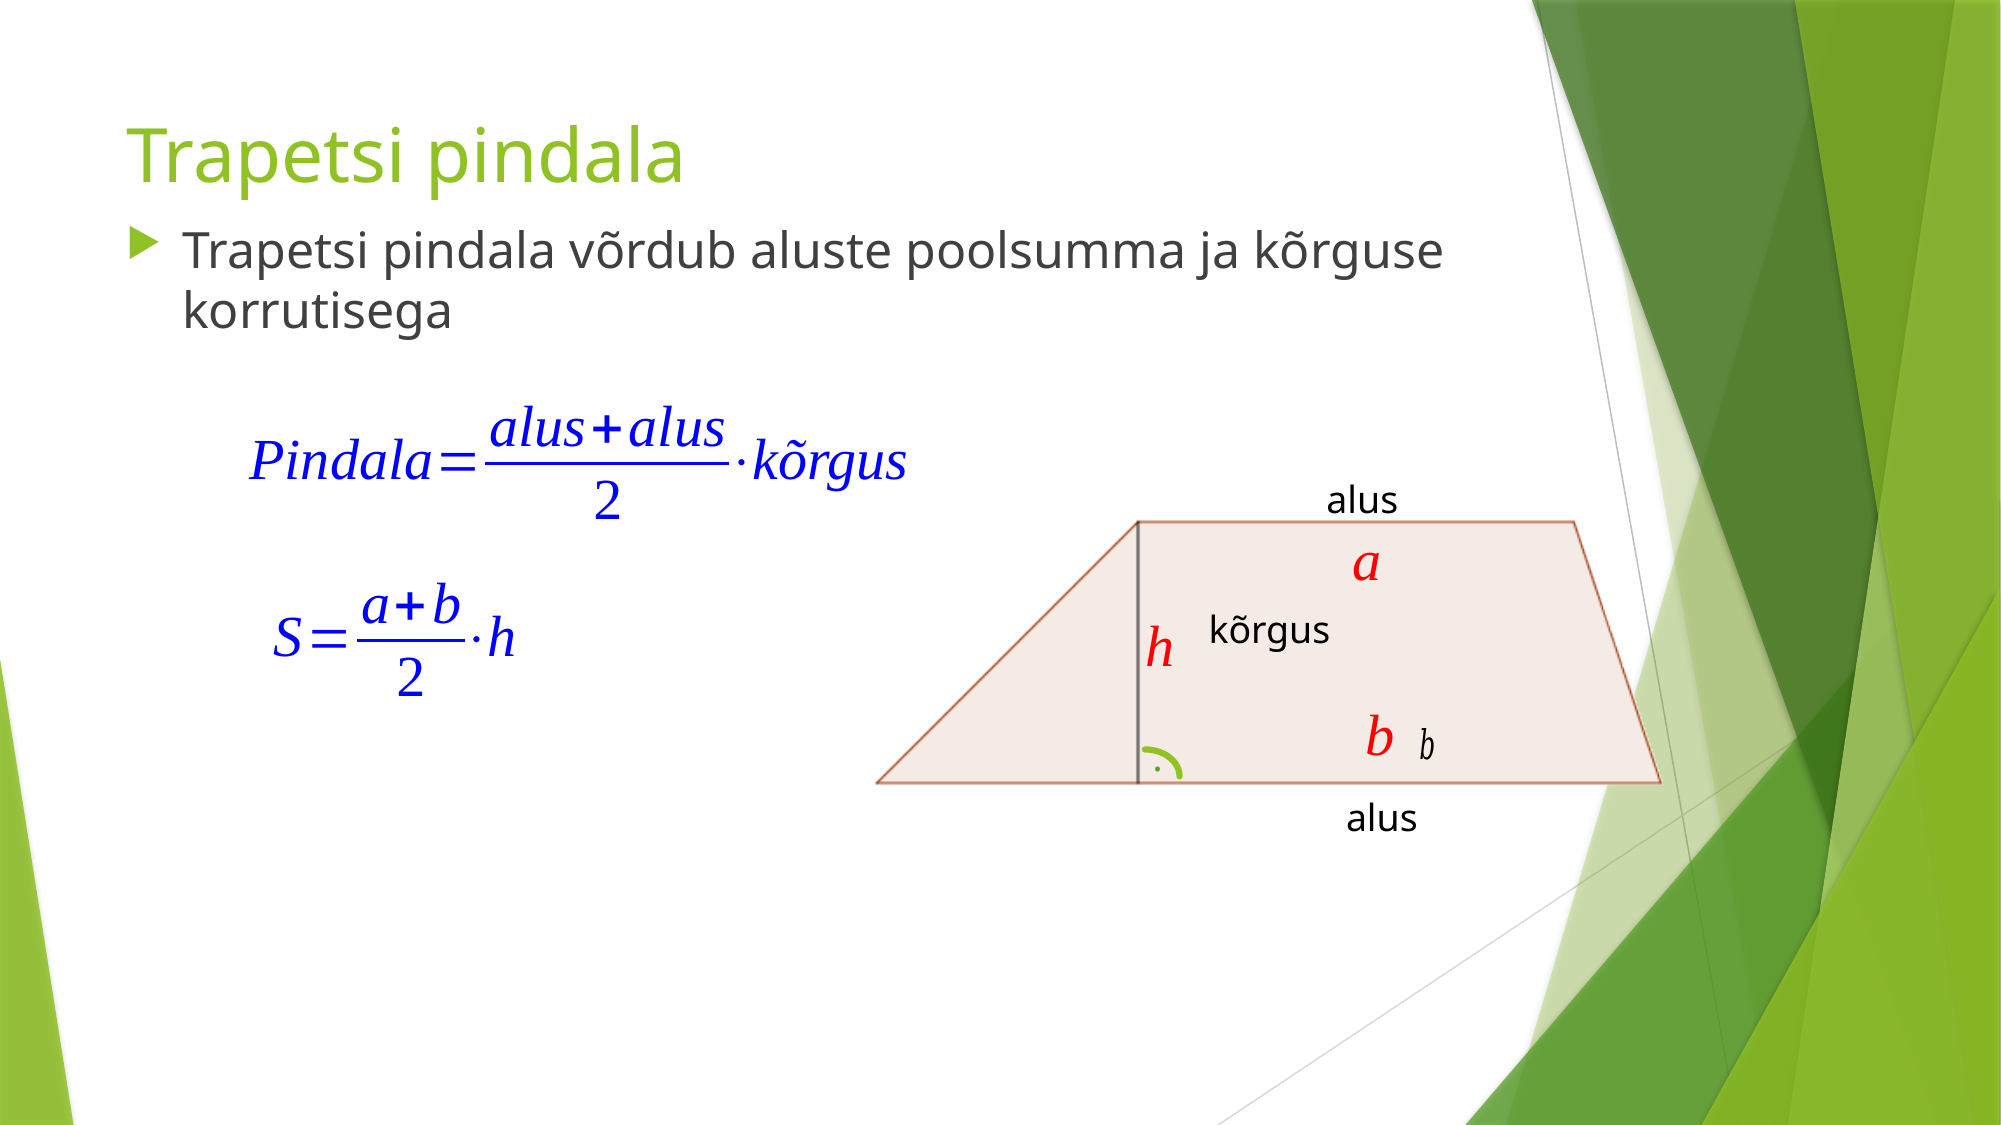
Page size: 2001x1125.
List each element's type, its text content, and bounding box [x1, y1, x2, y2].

picture [1522, 496, 1684, 801]
chart [1412, 722, 1446, 769]
text_box alus [1311, 468, 1414, 529]
chart [265, 571, 524, 709]
title Trapetsi pindala [111, 100, 1522, 210]
chart [1138, 614, 1181, 680]
list Trapetsi pindala võrdub aluste poolsumma ja kõrguse korrutisega [111, 210, 1522, 848]
text_box alus [1331, 786, 1433, 847]
text_box kõrgus [1193, 598, 1346, 659]
chart [240, 394, 916, 532]
chart [1344, 528, 1388, 593]
chart [1358, 703, 1402, 768]
